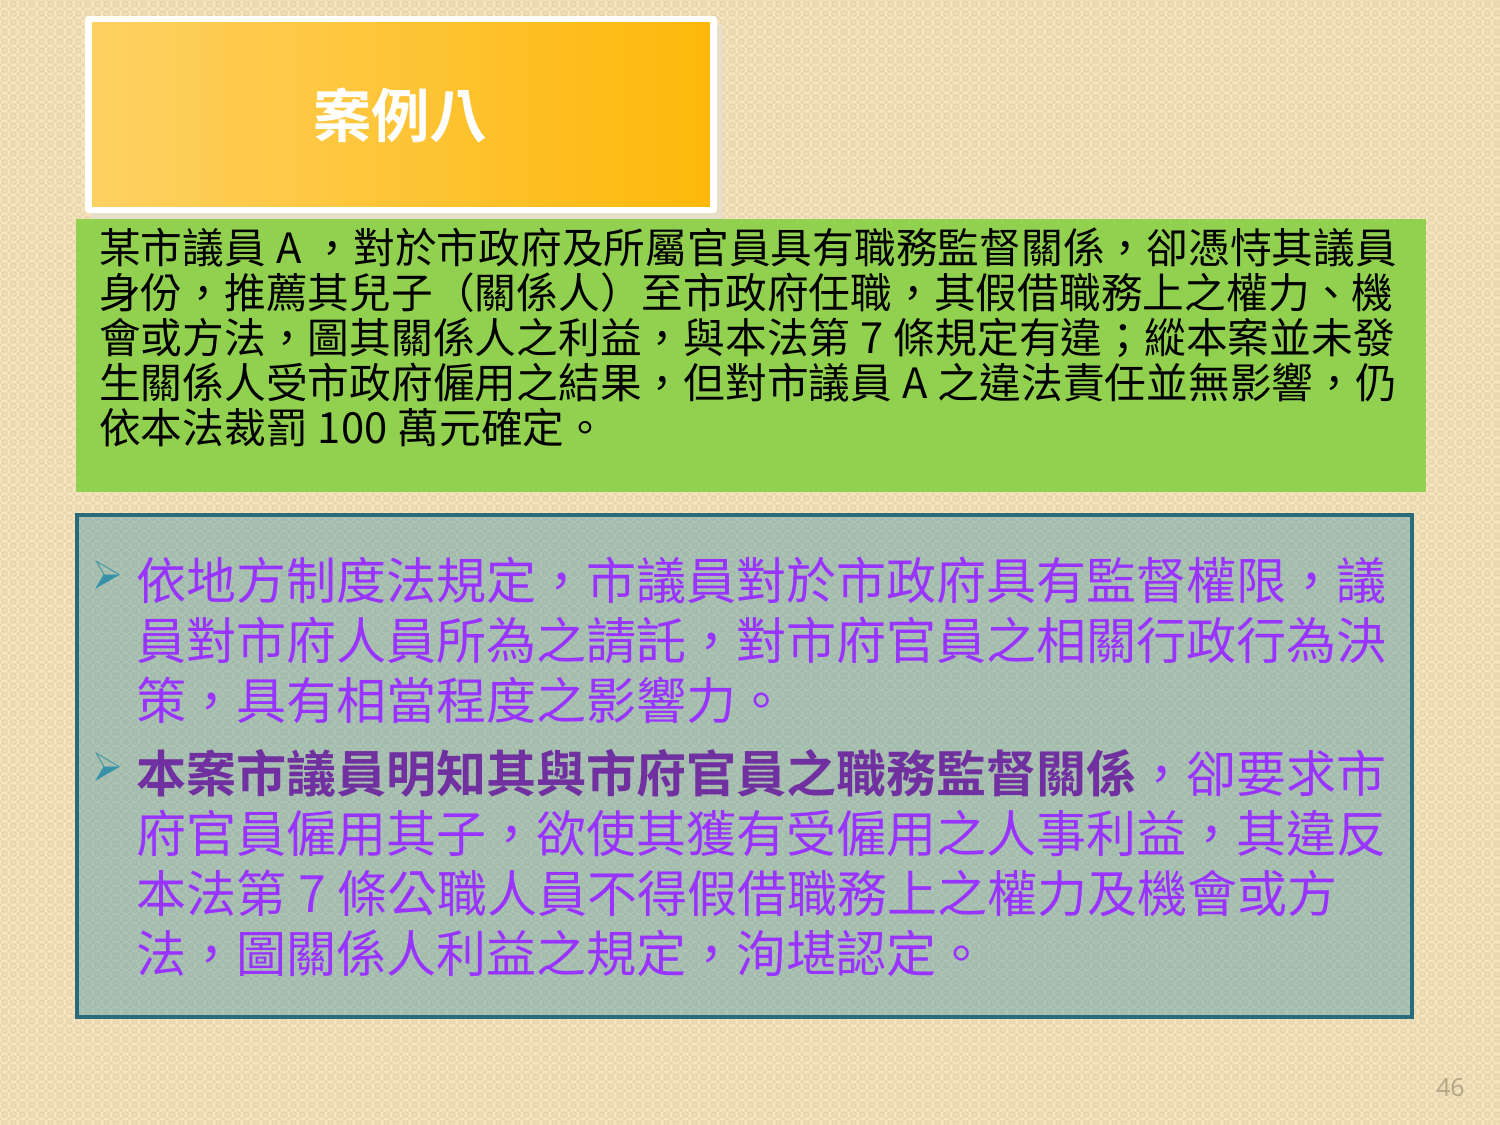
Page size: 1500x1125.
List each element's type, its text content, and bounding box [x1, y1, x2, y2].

picture [0, 0, 1500, 1125]
title 案例八 [88, 19, 714, 210]
slide_number <編號> [1413, 1034, 1488, 1113]
list 依地方制度法規定，市議員對於市政府具有監督權限，議員對市府人員所為之請託，對市府官員之相關行政行為決策，具有相當程度之影響力。 本案市議員明知其與市府官員之職務監督關係，卻要求市府官員僱用其子，欲使其獲有受僱用之人事利益，其違反本法第7條公職人員不得假借職務上之權力及機會或方法，圖關係人利益之規定，洵堪認定。 [76, 515, 1413, 1017]
list 某市議員A，對於市政府及所屬官員具有職務監督關係，卻憑恃其議員身份，推薦其兒子（關係人）至市政府任職，其假借職務上之權力、機會或方法，圖其關係人之利益，與本法第7條規定有違；縱本案並未發生關係人受市政府僱用之結果，但對市議員A之違法責任並無影響，仍依本法裁罰100萬元確定。 [76, 219, 1425, 492]
